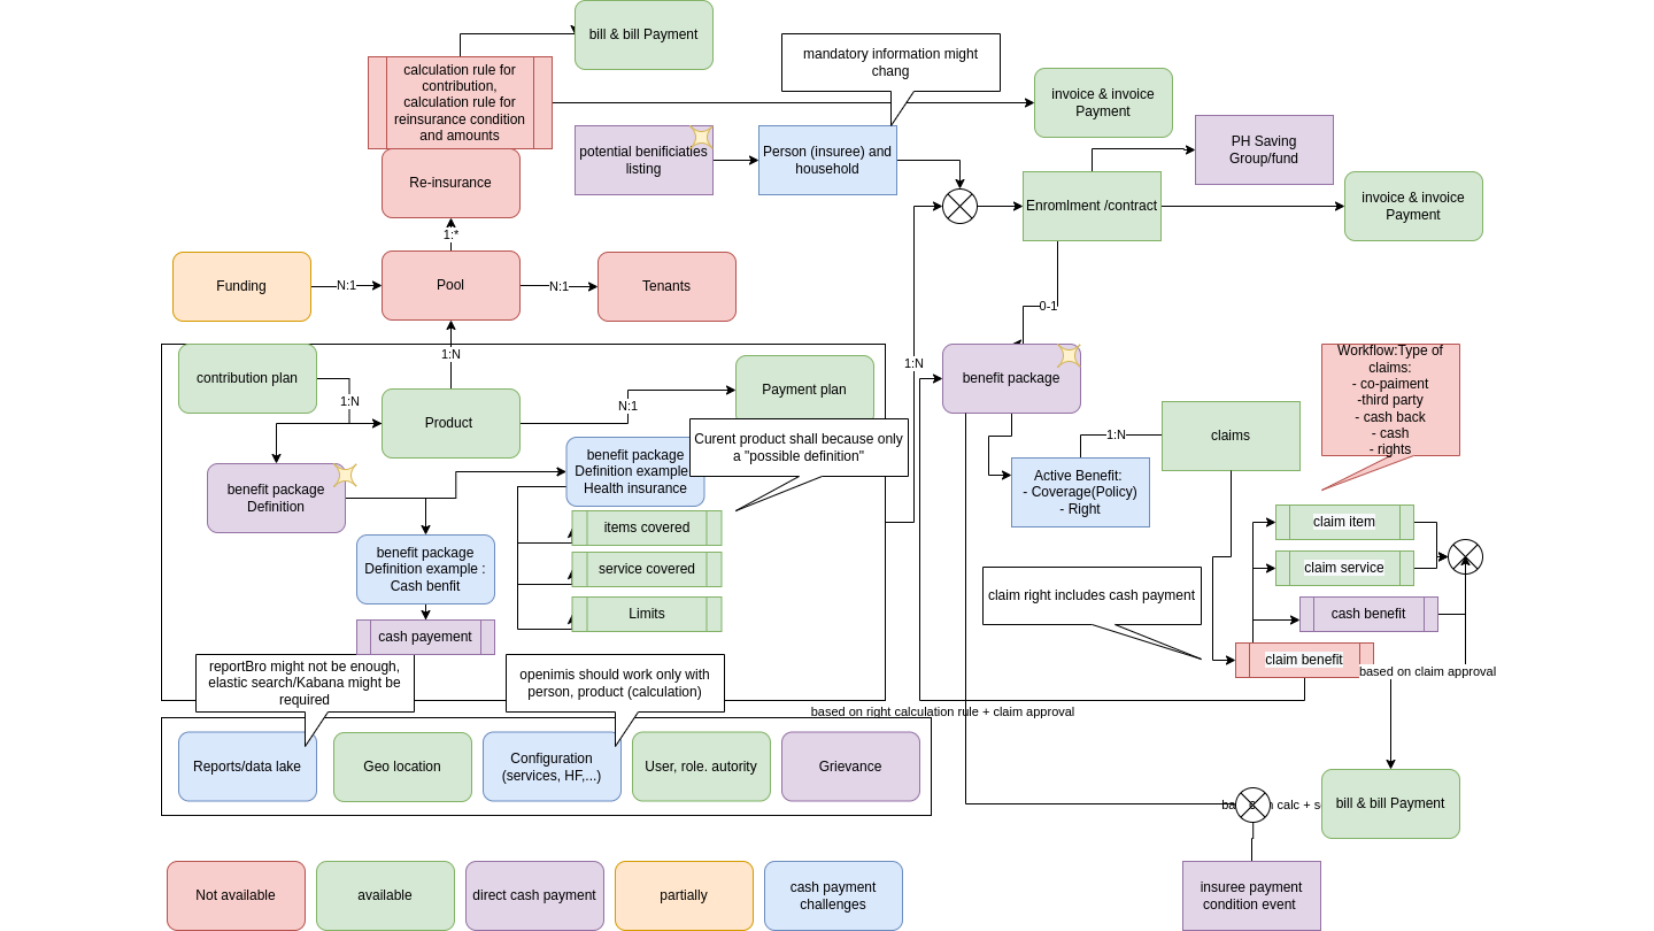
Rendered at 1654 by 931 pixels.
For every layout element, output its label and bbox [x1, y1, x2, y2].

picture [161, 0, 1496, 931]
